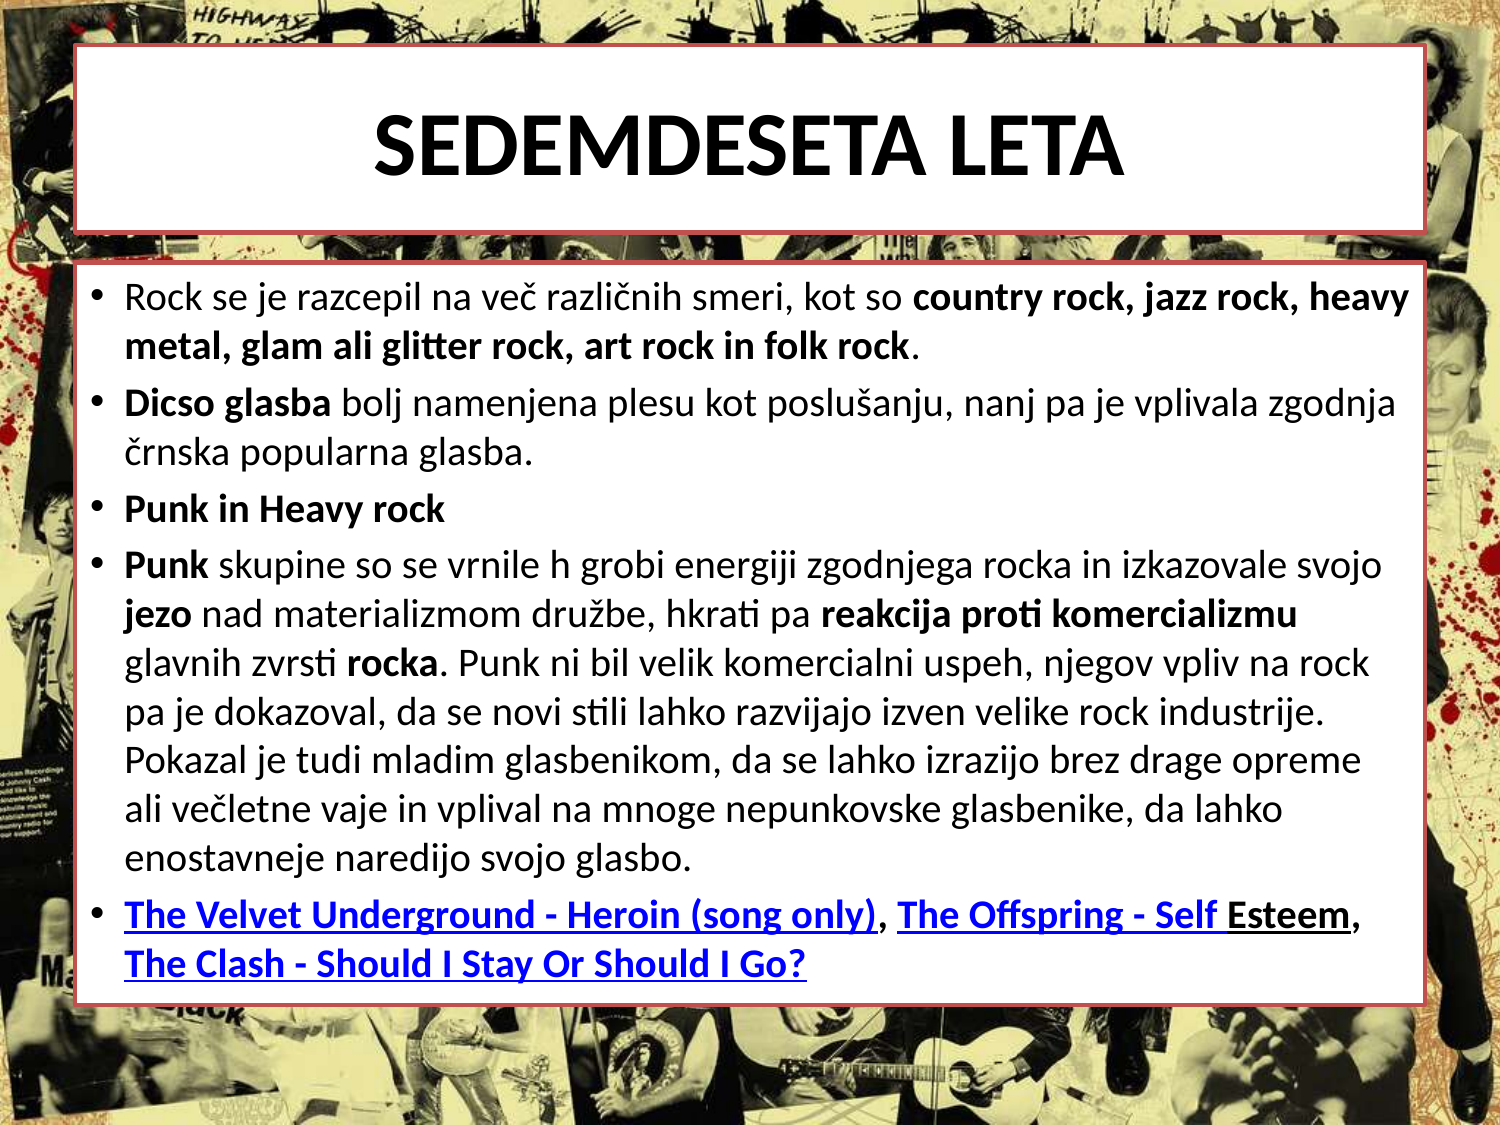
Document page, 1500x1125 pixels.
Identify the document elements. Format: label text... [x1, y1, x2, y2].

list Rock se je razcepil na več različnih smeri, kot so country rock, jazz rock, heavy metal, glam ali glitter rock, art rock in folk rock. Dicso glasba bolj namenjena plesu kot poslušanju, nanj pa je vplivala zgodnja črnska popularna glasba. Punk in Heavy rock Punk skupine so se vrnile h grobi energiji zgodnjega rocka in izkazovale svojo jezo nad materializmom družbe, hkrati pa reakcija proti komercializmu glavnih zvrsti rocka. Punk ni bil velik komercialni uspeh, njegov vpliv na rock pa je dokazoval, da se novi stili lahko razvijajo izven velike rock industrije. Pokazal je tudi mladim glasbenikom, da se lahko izrazijo brez drage opreme ali večletne vaje in vplival na mnoge nepunkovske glasbenike, da lahko enostavneje naredijo svojo glasbo. The Velvet Underground - Heroin (song only), The Offspring - Self Esteem, The Clash - Should I Stay Or Should I Go? [75, 262, 1425, 1005]
picture [0, 0, 1500, 1125]
title SEDEMDESETA LETA [75, 45, 1425, 233]
